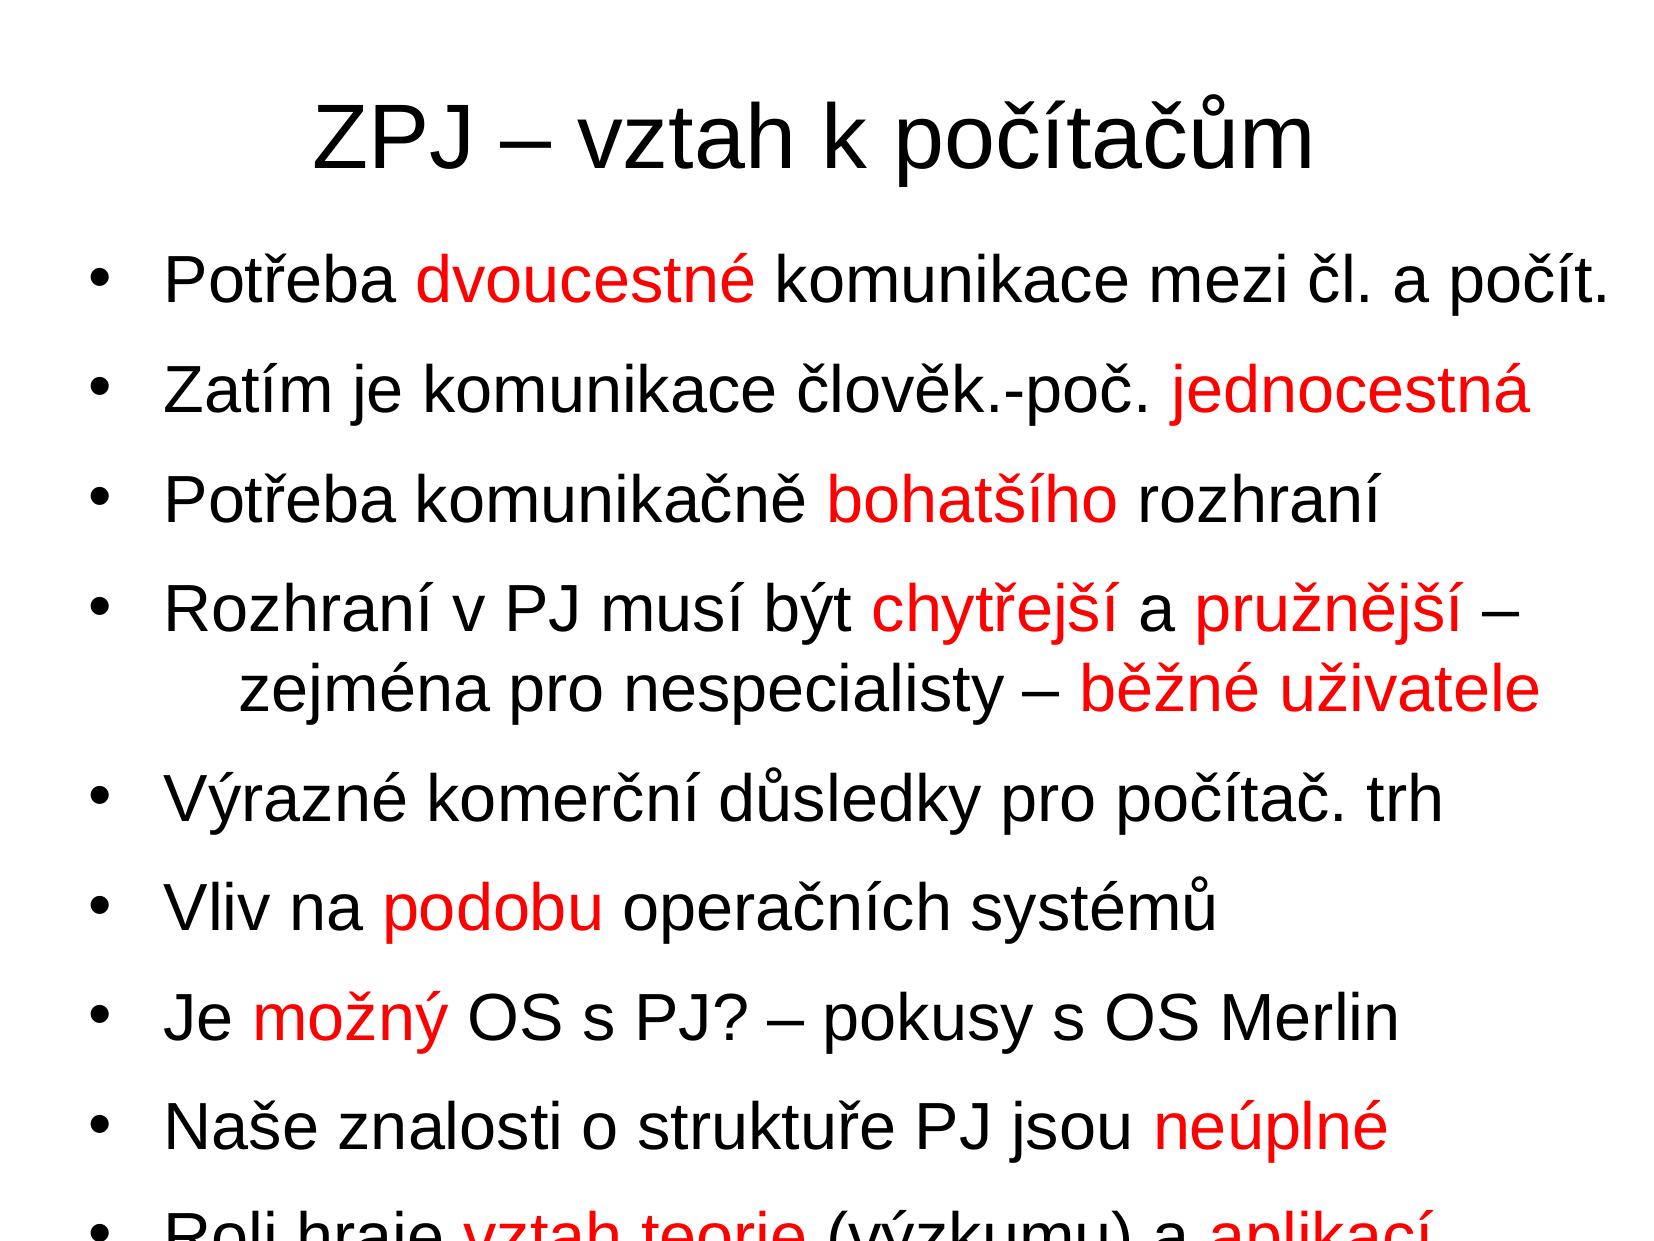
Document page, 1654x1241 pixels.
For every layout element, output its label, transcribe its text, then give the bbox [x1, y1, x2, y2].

list Potřeba dvoucestné komunikace mezi čl. a počít. Zatím je komunikace člověk.-poč. jednocestná Potřeba komunikačně bohatšího rozhraní Rozhraní v PJ musí být chytřejší a pružnější – zejména pro nespecialisty – běžné uživatele Výrazné komerční důsledky pro počítač. trh Vliv na podobu operačních systémů Je možný OS s PJ? – pokusy s OS Merlin Naše znalosti o struktuře PJ jsou neúplné Roli hraje vztah teorie (výzkumu) a aplikací [88, 236, 1625, 1241]
title ZPJ – vztah k počítačům [59, 56, 1571, 207]
